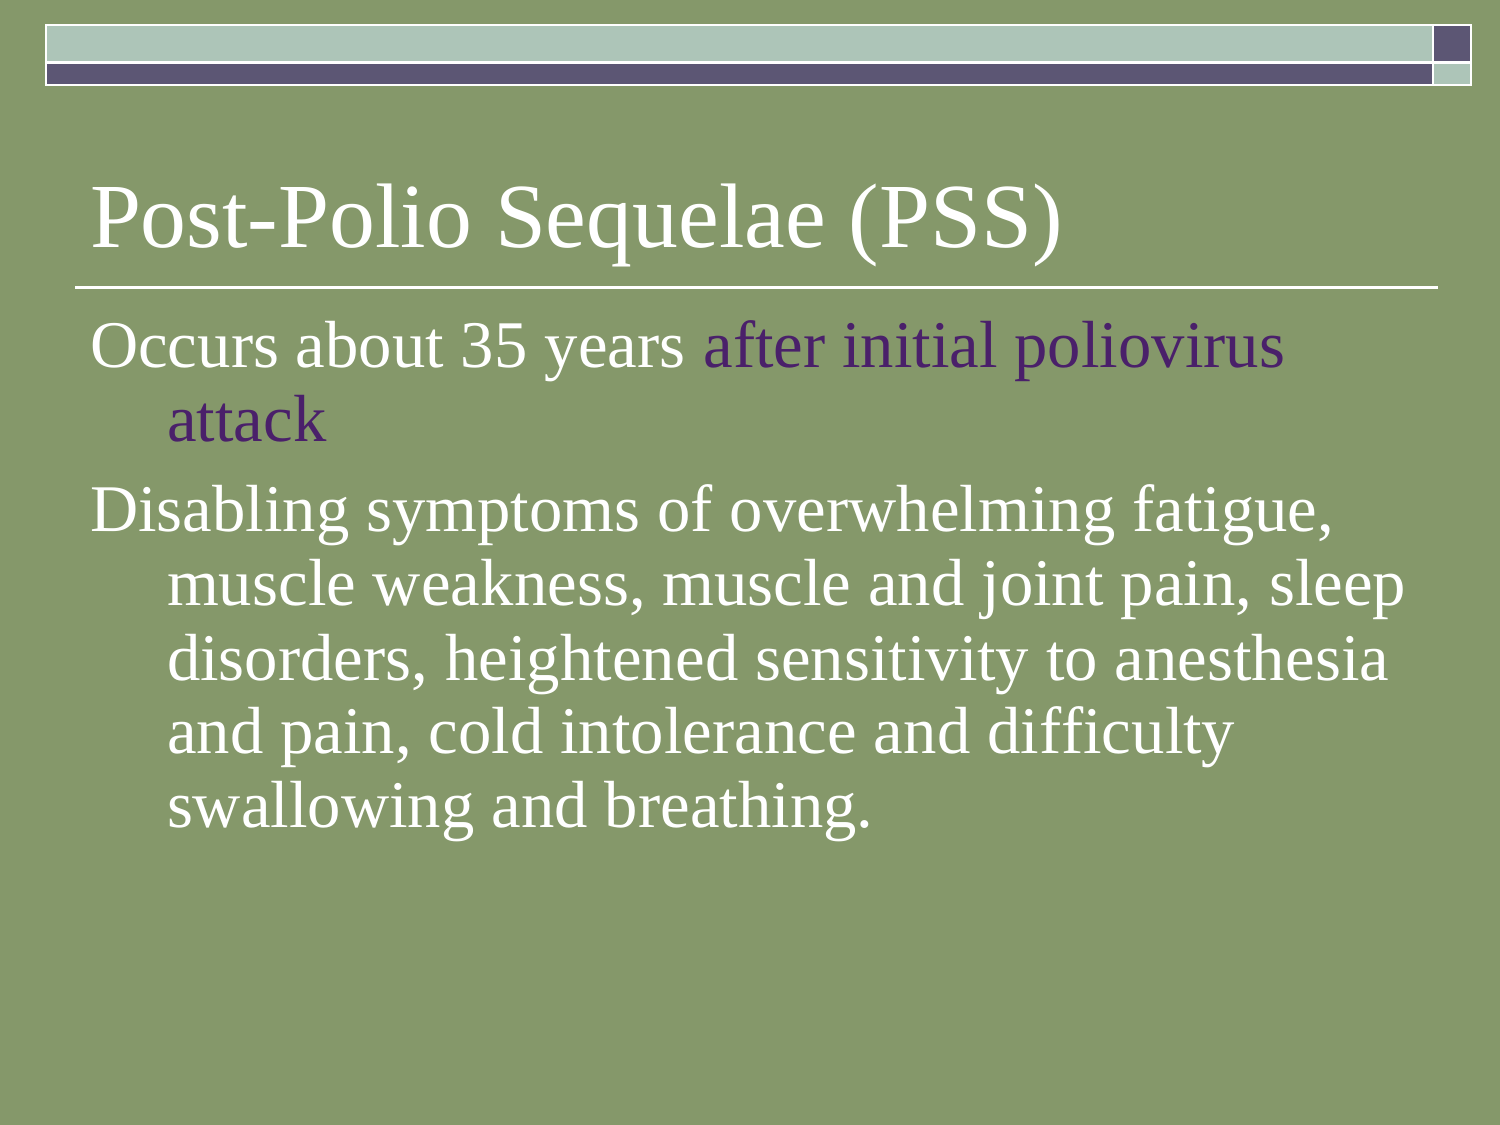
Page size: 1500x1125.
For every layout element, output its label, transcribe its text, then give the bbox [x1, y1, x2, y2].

list Occurs about 35 years after initial poliovirus attack Disabling symptoms of overwhelming fatigue, muscle weakness, muscle and joint pain, sleep disorders, heightened sensitivity to anesthesia and pain, cold intolerance and difficulty swallowing and breathing. [75, 299, 1426, 1006]
title Post-Polio Sequelae (PSS) [75, 87, 1426, 275]
